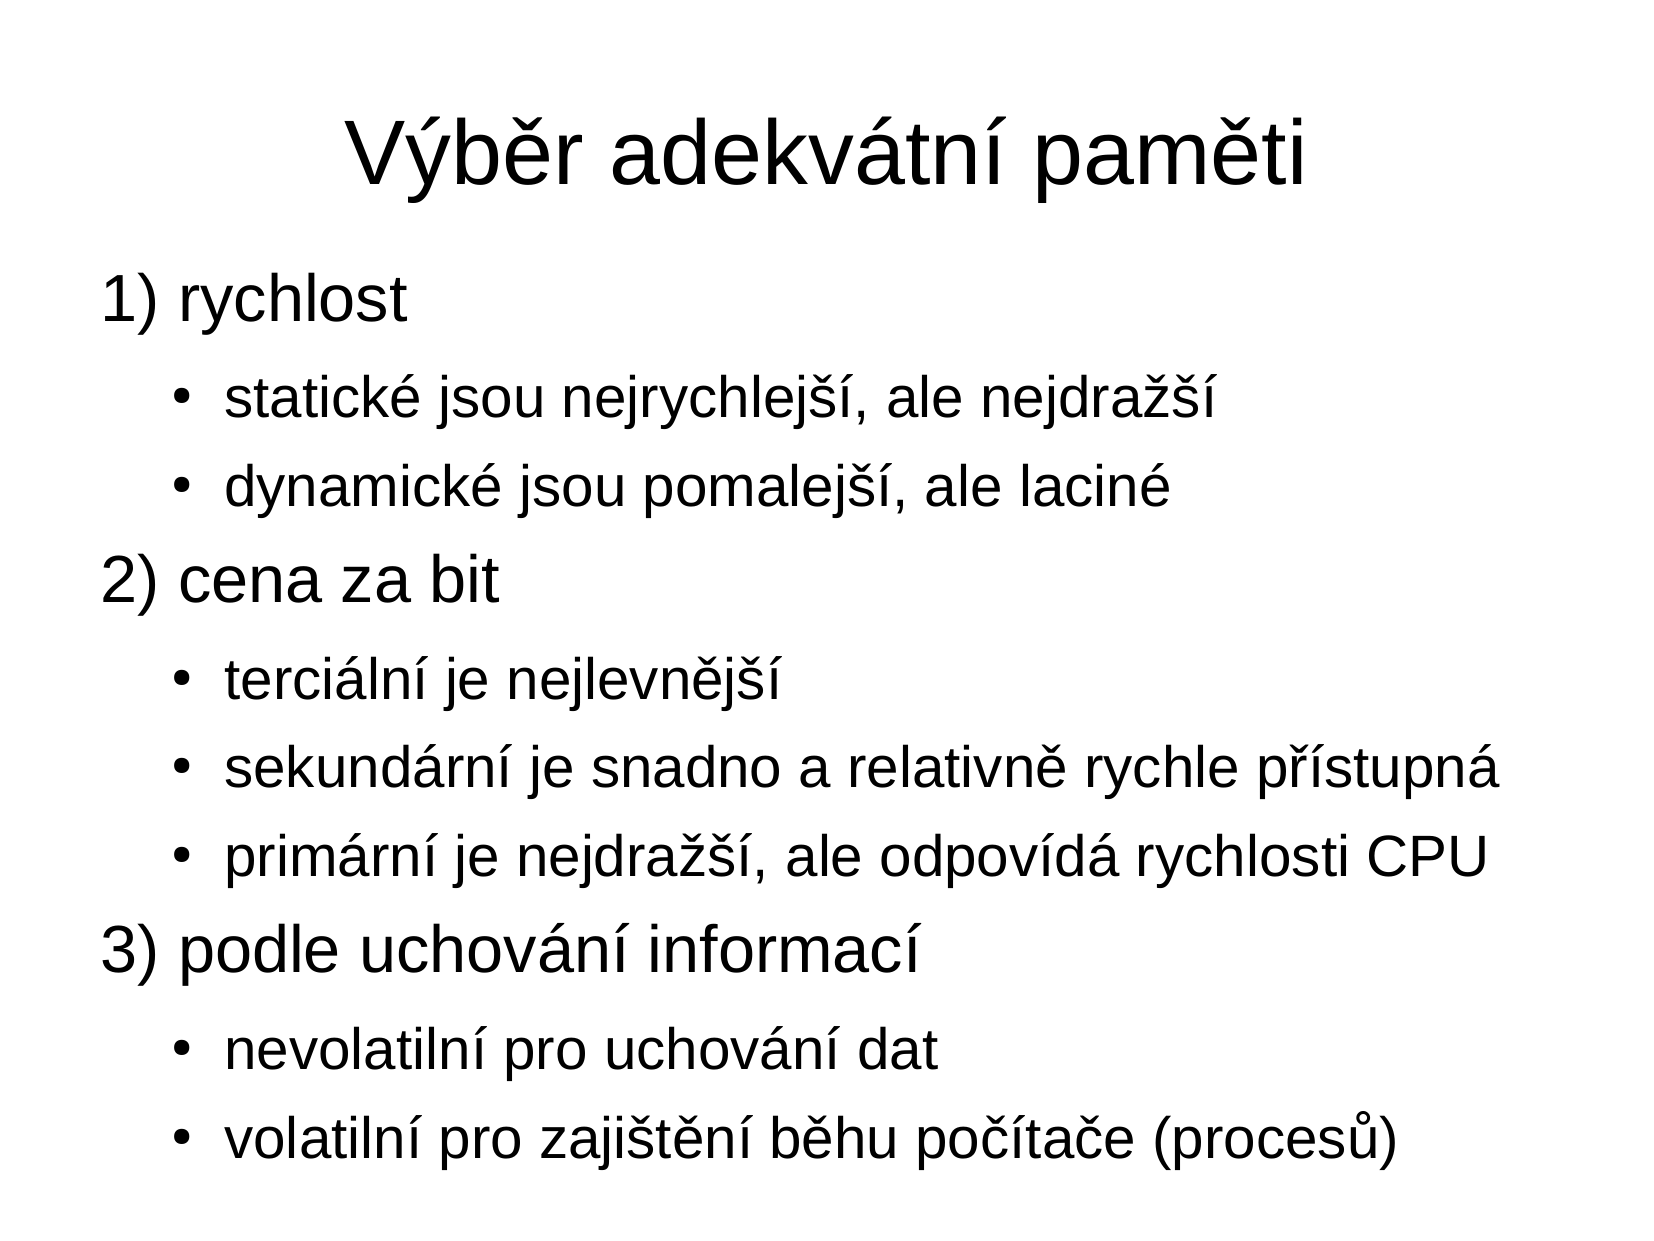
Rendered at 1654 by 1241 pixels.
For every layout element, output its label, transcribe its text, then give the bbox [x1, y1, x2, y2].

title Výběr adekvátní paměti [82, 56, 1571, 250]
list rychlost statické jsou nejrychlejší, ale nejdražší dynamické jsou pomalejší, ale laciné cena za bit terciální je nejlevnější sekundární je snadno a relativně rychle přístupná primární je nejdražší, ale odpovídá rychlosti CPU podle uchování informací nevolatilní pro uchování dat volatilní pro zajištění běhu počítače (procesů) [82, 260, 1571, 1171]
